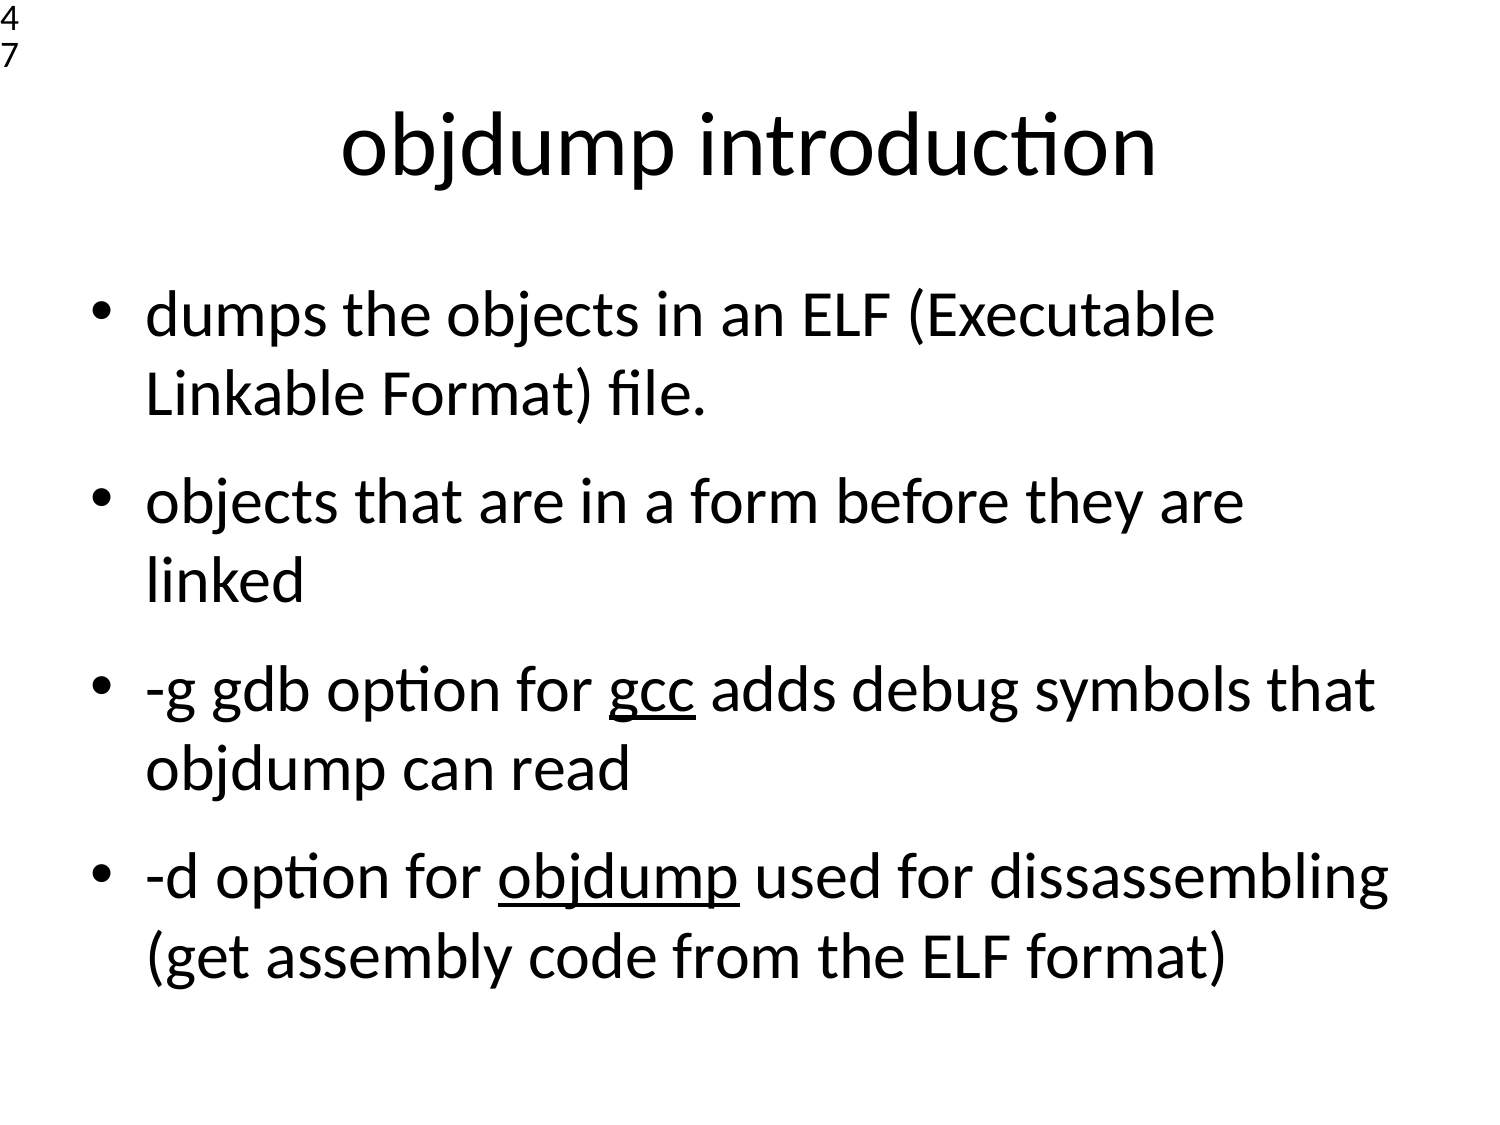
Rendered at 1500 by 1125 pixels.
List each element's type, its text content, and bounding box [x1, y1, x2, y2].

list dumps the objects in an ELF (Executable Linkable Format) file. objects that are in a form before they are linked -g gdb option for gcc adds debug symbols that objdump can read -d option for objdump used for dissassembling (get assembly code from the ELF format) [75, 262, 1425, 1005]
title objdump introduction [75, 45, 1425, 233]
